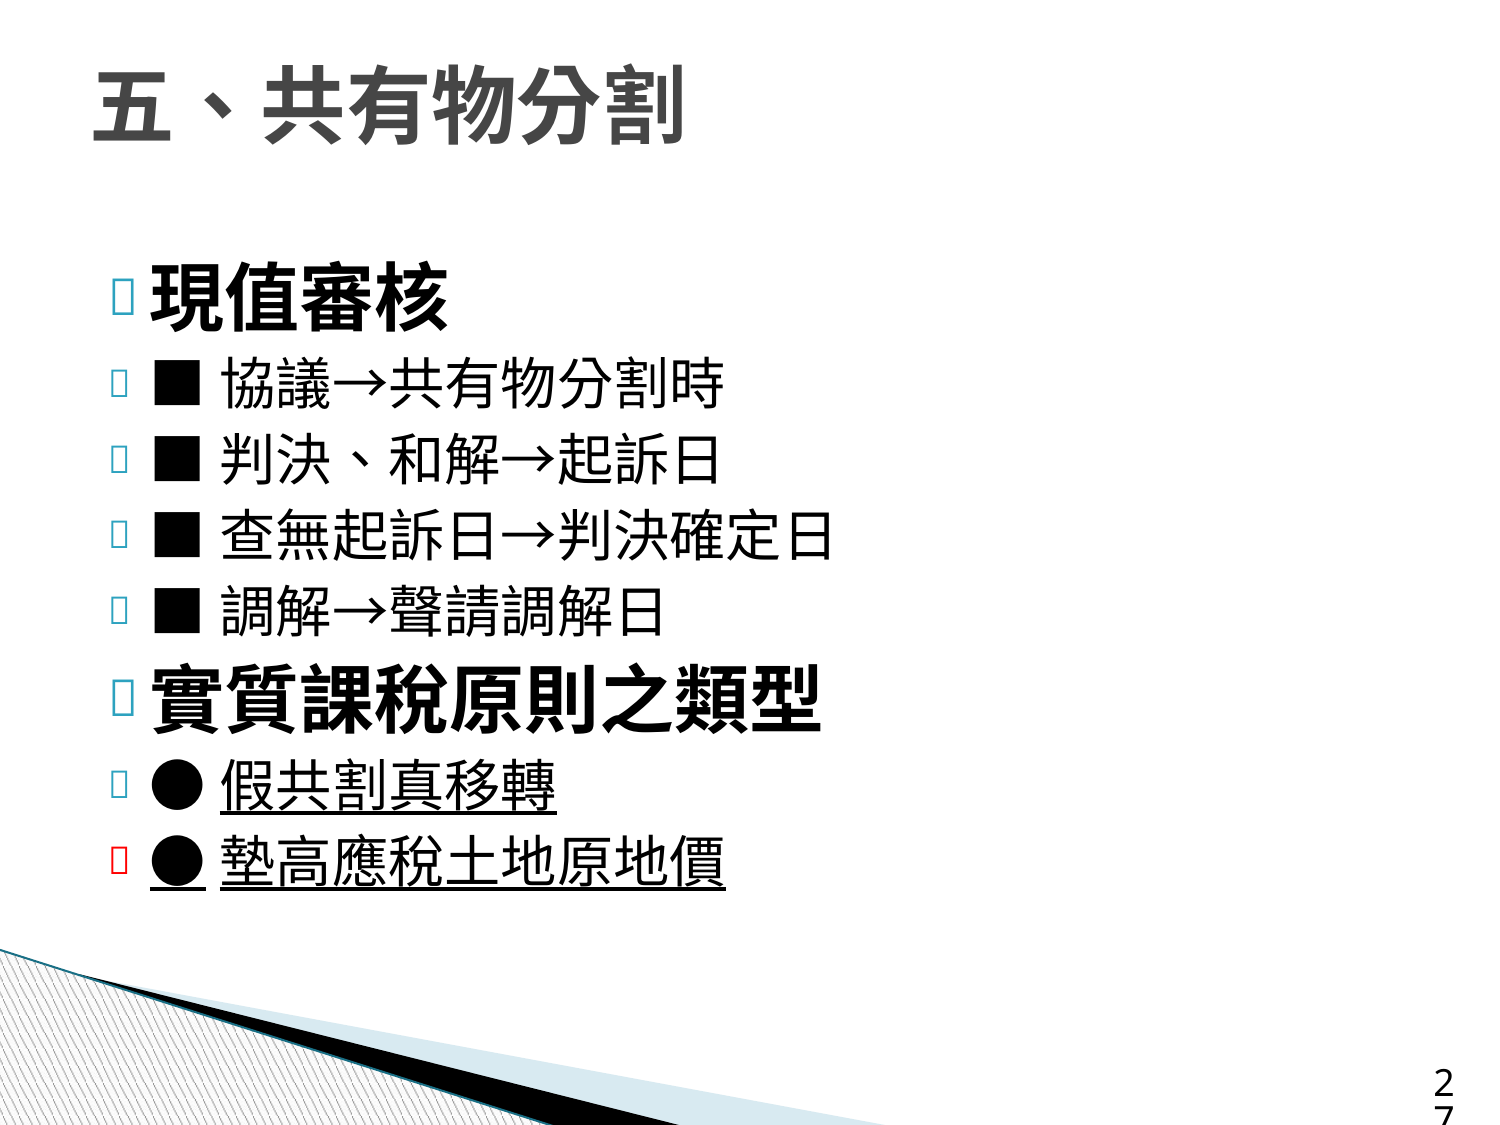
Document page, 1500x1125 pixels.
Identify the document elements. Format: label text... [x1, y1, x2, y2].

list 現值審核 ■協議→共有物分割時 ■判決、和解→起訴日 ■查無起訴日→判決確定日 ■調解→聲請調解日 實質課稅原則之類型 ●假共割真移轉 ●墊高應稅土地原地價 [75, 243, 1425, 986]
title 五、共有物分割 [75, 45, 1425, 233]
slide_number <編號> [1418, 1051, 1479, 1112]
picture [0, 952, 543, 1125]
